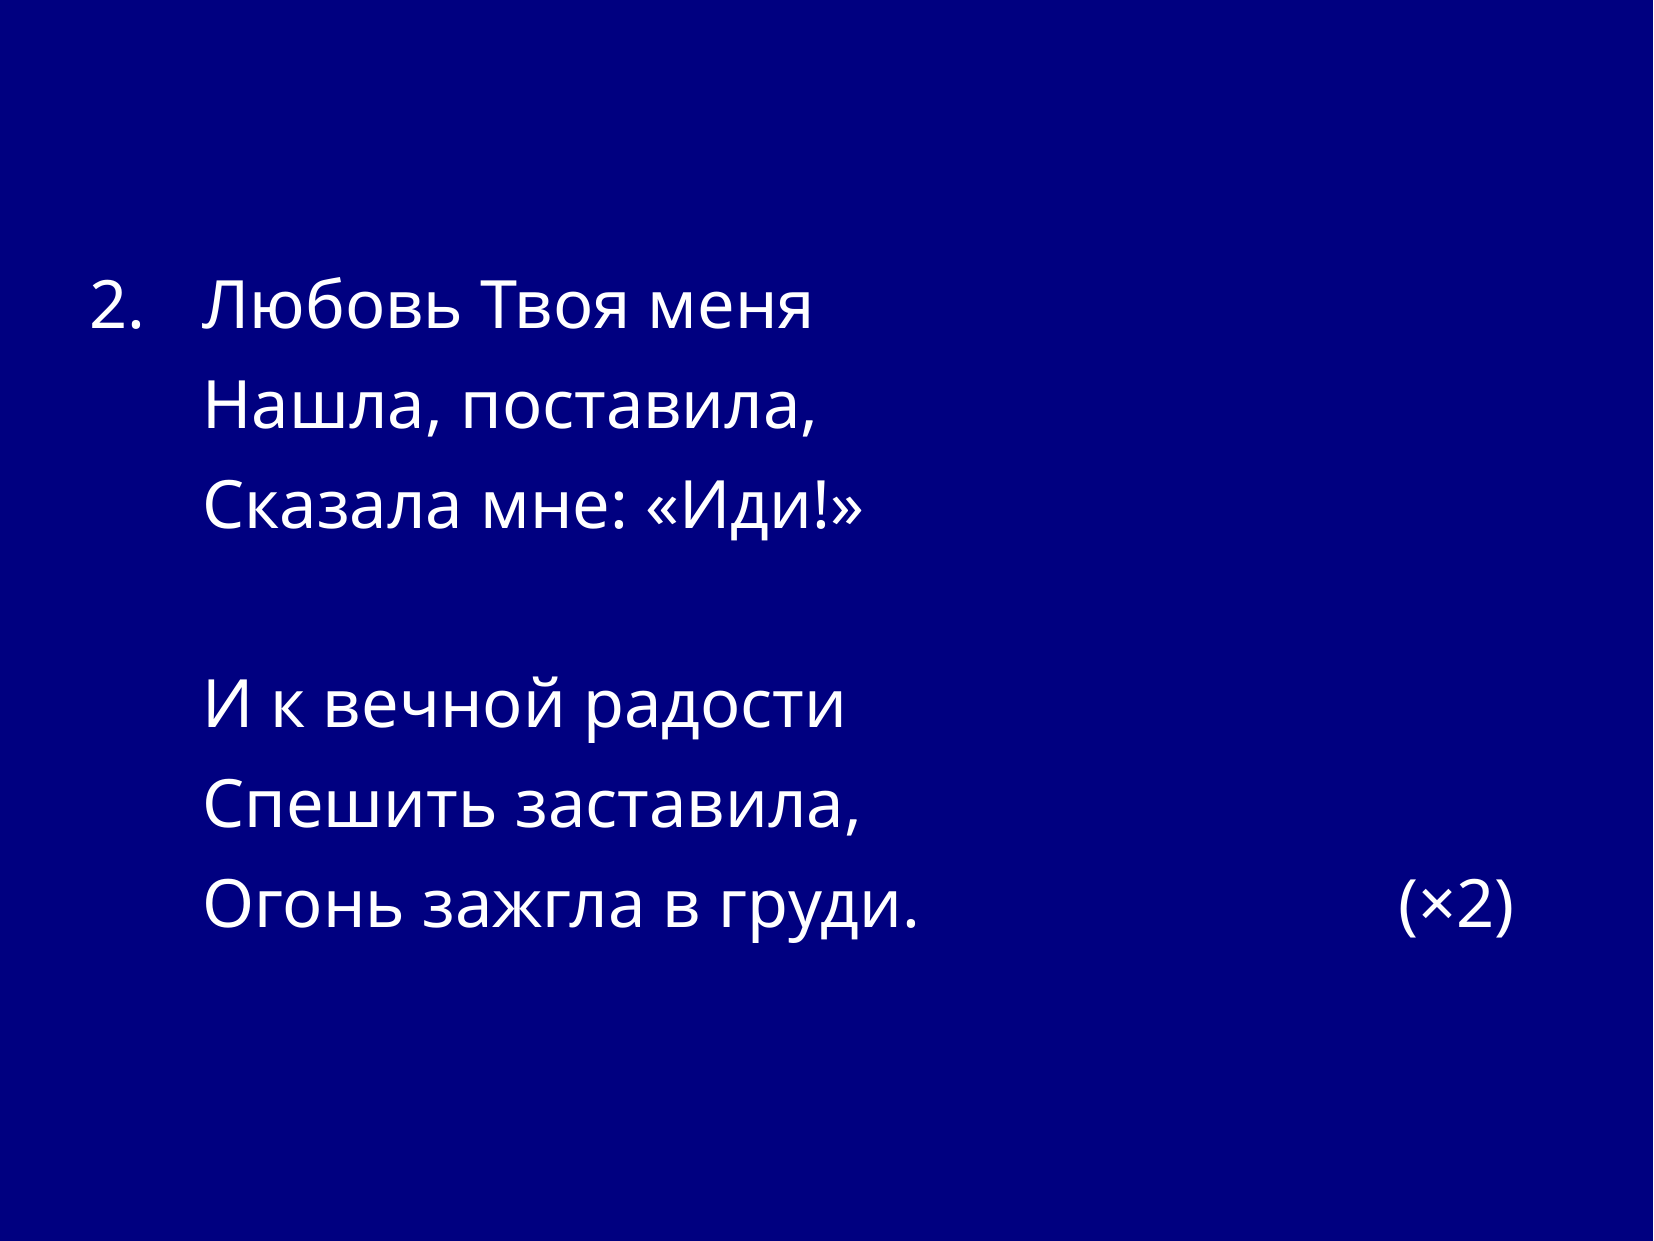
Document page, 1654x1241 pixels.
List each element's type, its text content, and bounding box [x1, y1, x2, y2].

text_box 2. Любовь Твоя меня Нашла, поставила, Сказала мне: «Иди!» И к вечной радости Спешить заставила, Огонь зажгла в груди. (×2) [75, 150, 1576, 1163]
